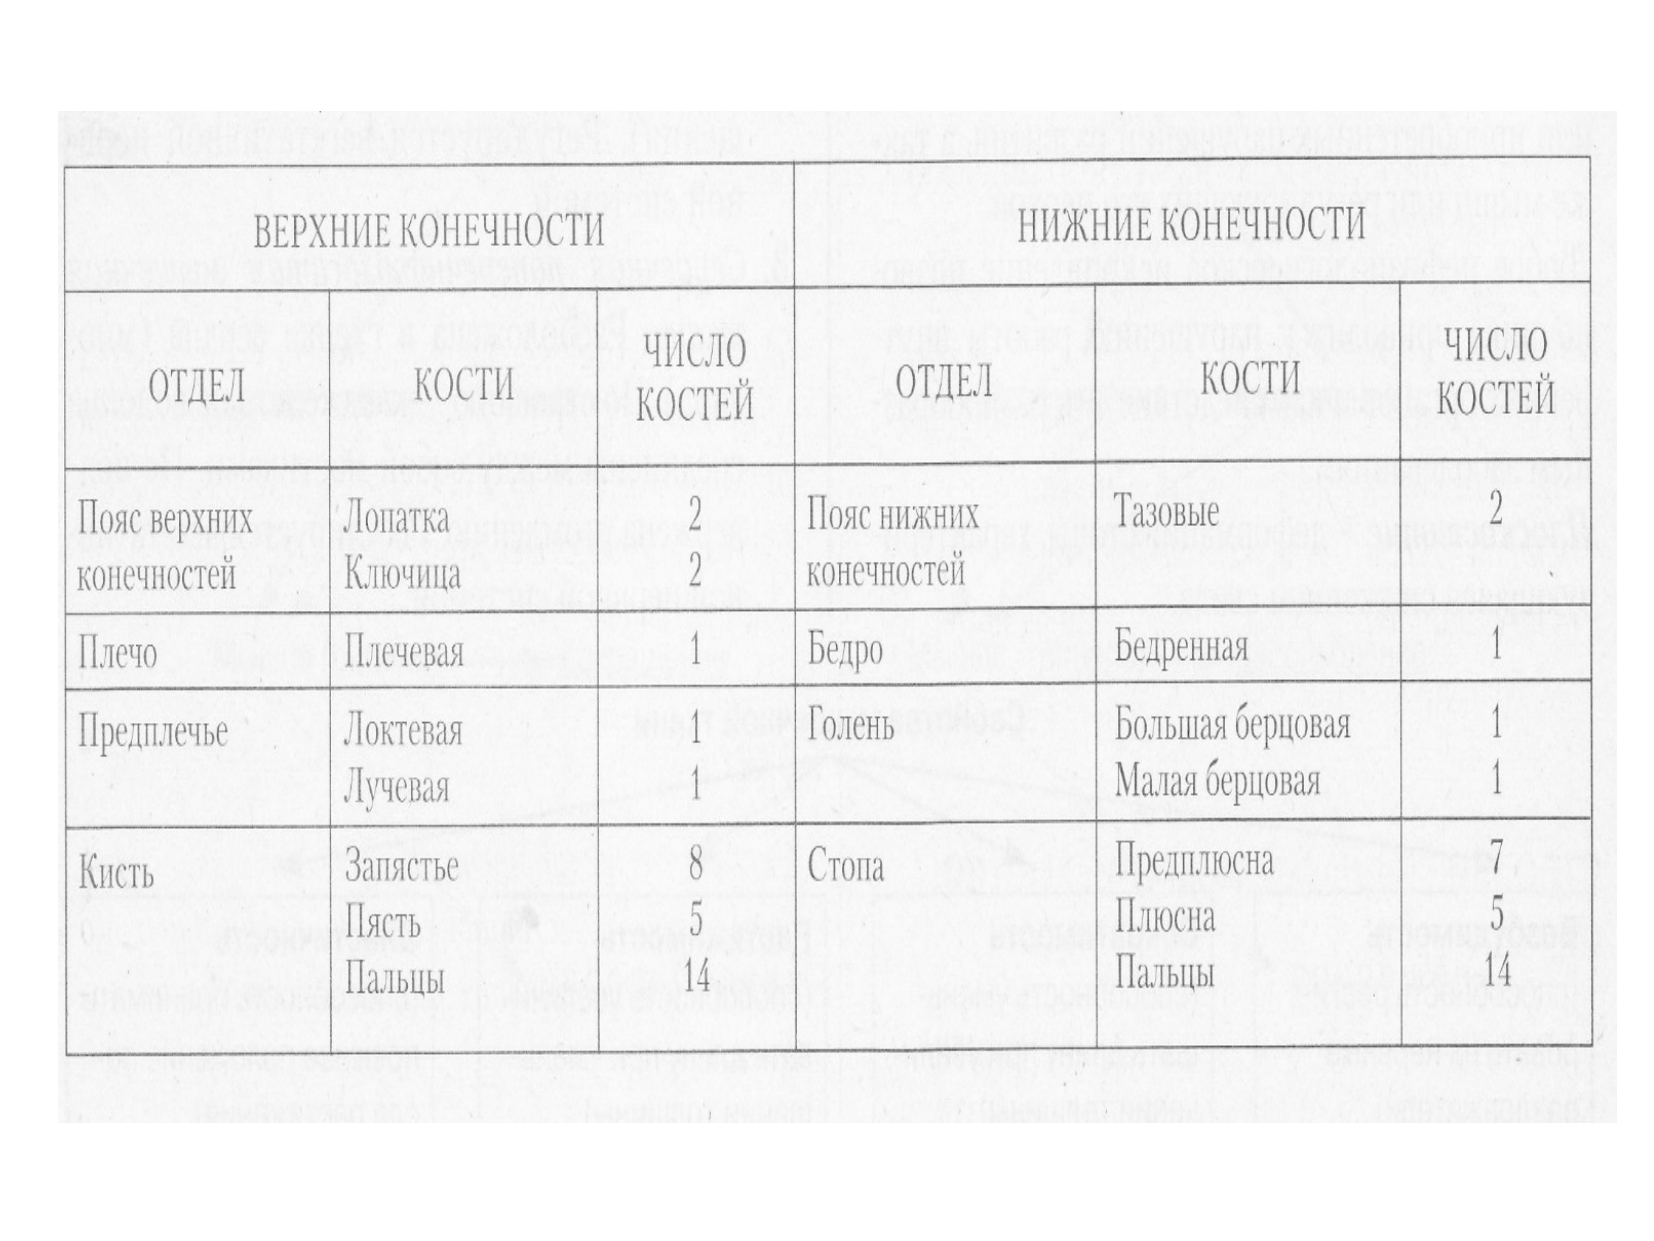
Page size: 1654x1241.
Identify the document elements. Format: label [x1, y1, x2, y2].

picture [58, 111, 1617, 1123]
